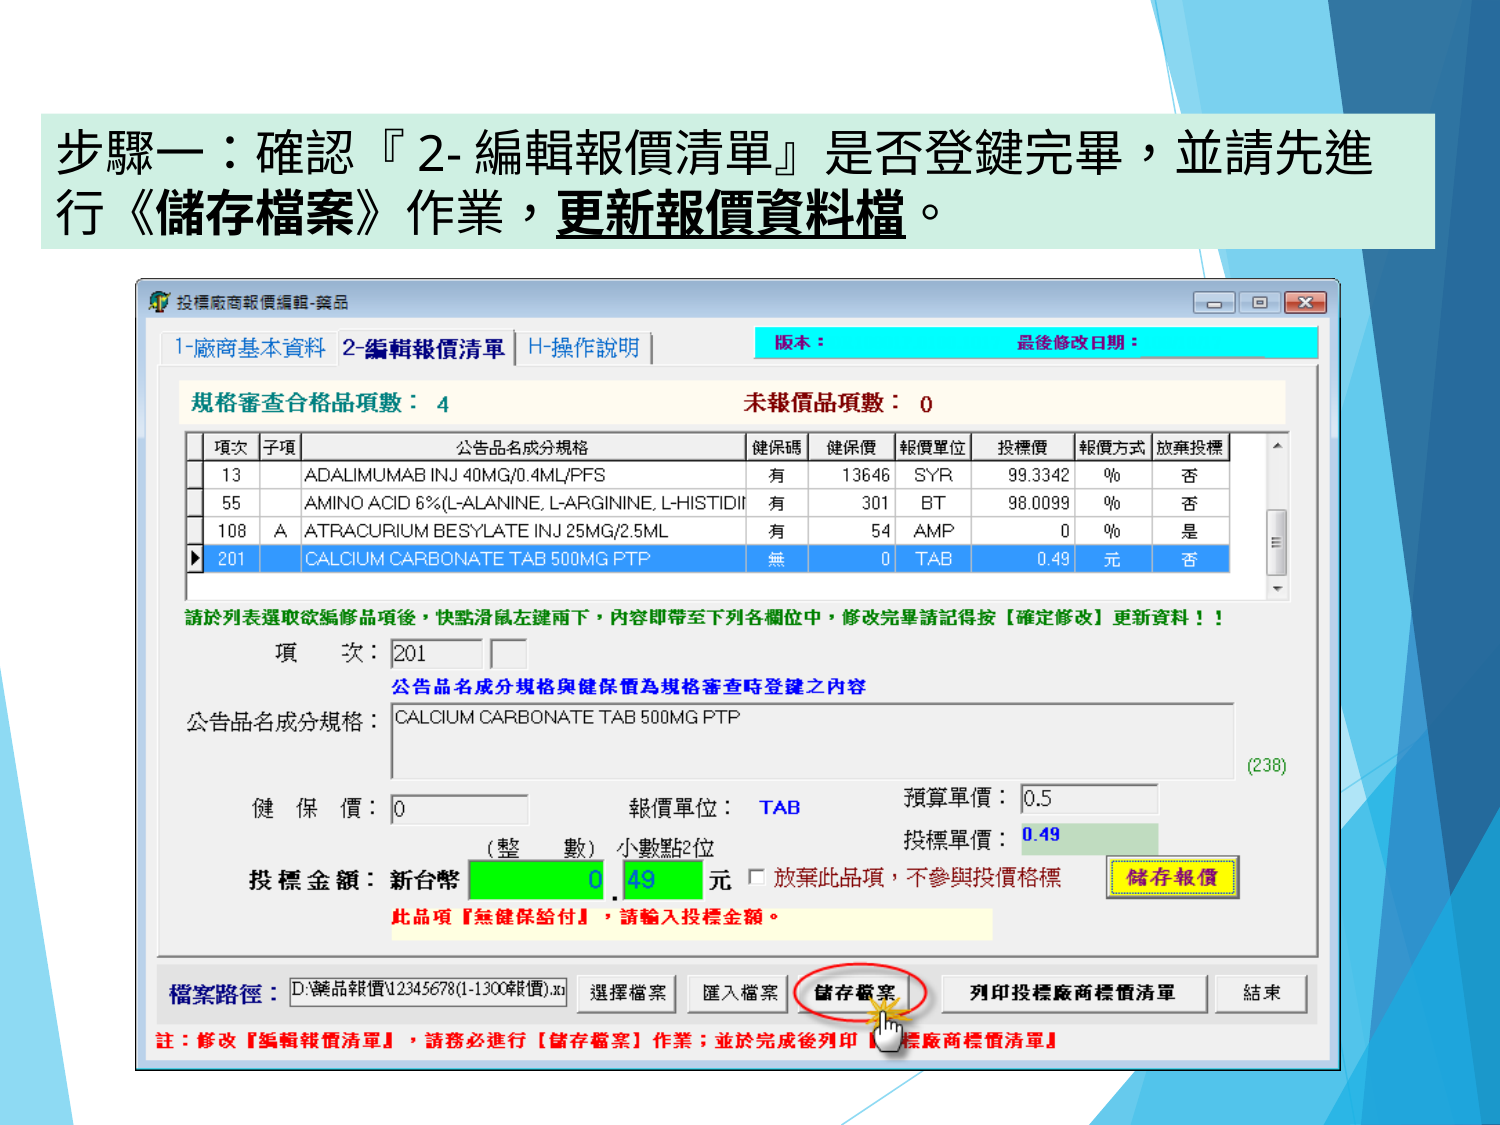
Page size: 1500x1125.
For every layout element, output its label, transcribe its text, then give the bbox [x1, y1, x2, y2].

text_box 步驟一：確認『2-編輯報價清單』是否登鍵完畢，並請先進行《儲存檔案》作業，更新報價資料檔。 [41, 113, 1436, 249]
picture [135, 278, 1341, 1071]
